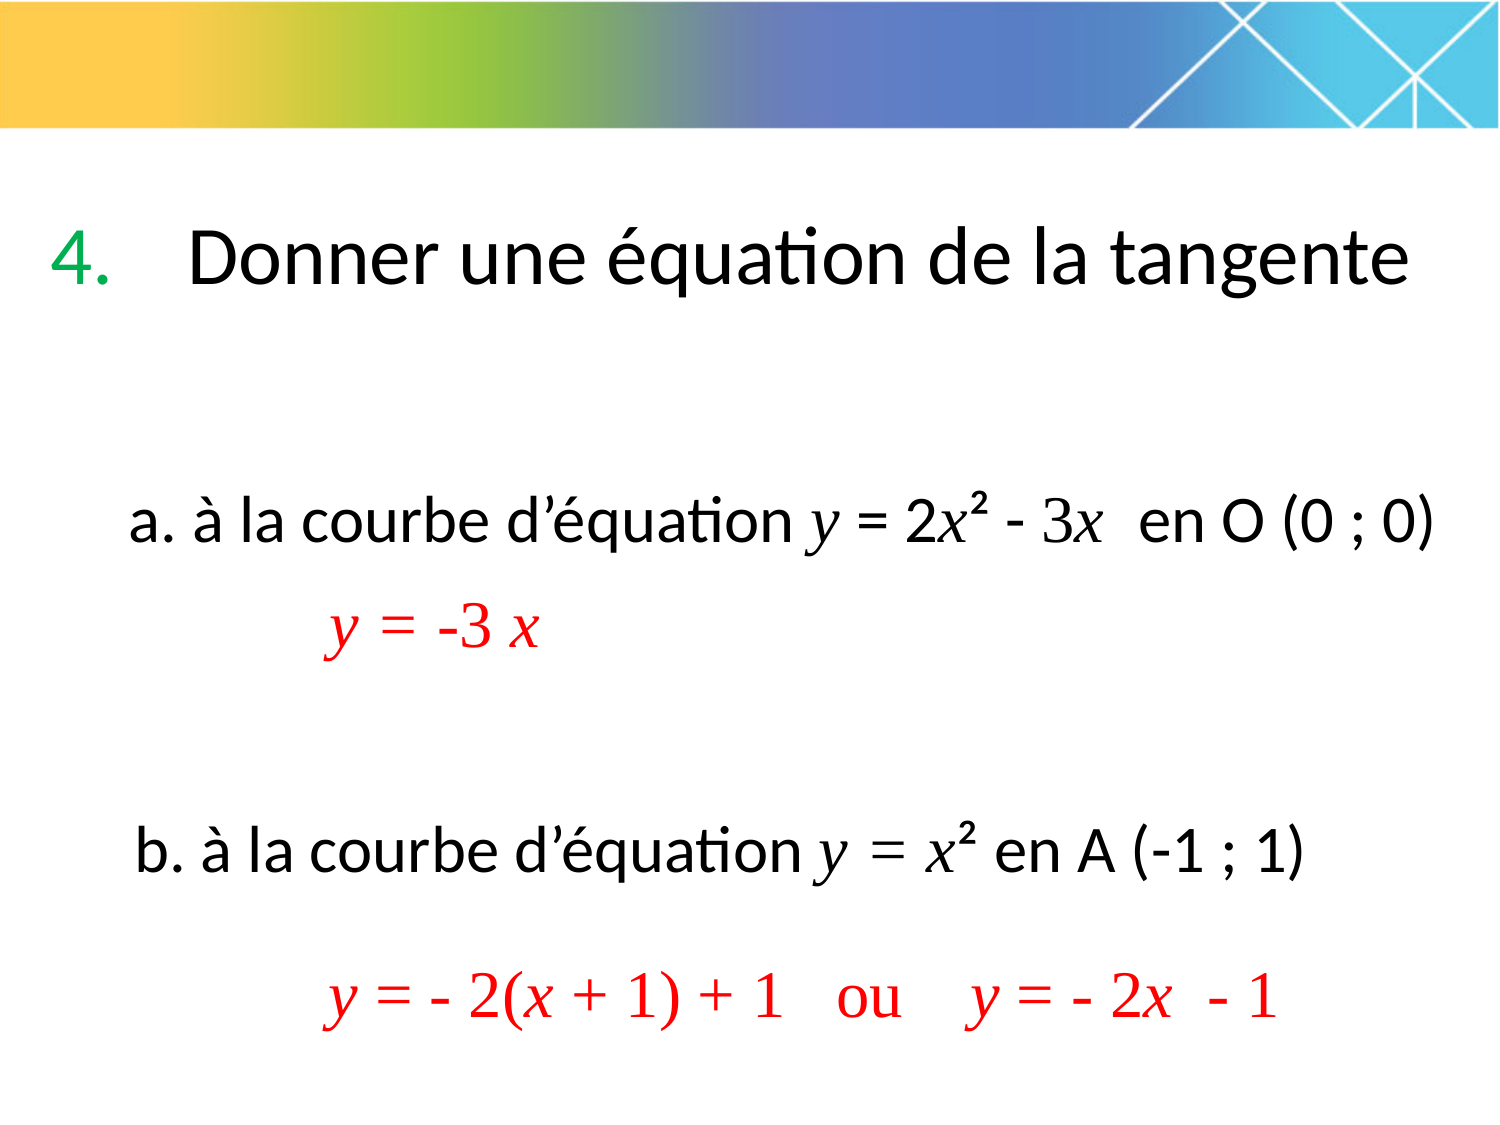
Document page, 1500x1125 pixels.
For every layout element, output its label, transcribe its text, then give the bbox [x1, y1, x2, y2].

text_box Donner une équation de la tangente [35, 163, 1500, 338]
picture [0, 0, 1500, 130]
text_box a. à la courbe d’équation y = 2x² - 3x en O (0 ; 0) y = -3 x b. à la courbe d’équation y = x² en A (-1 ; 1) y = - 2(x + 1) + 1 ou y = - 2x - 1 [29, 468, 1465, 1039]
